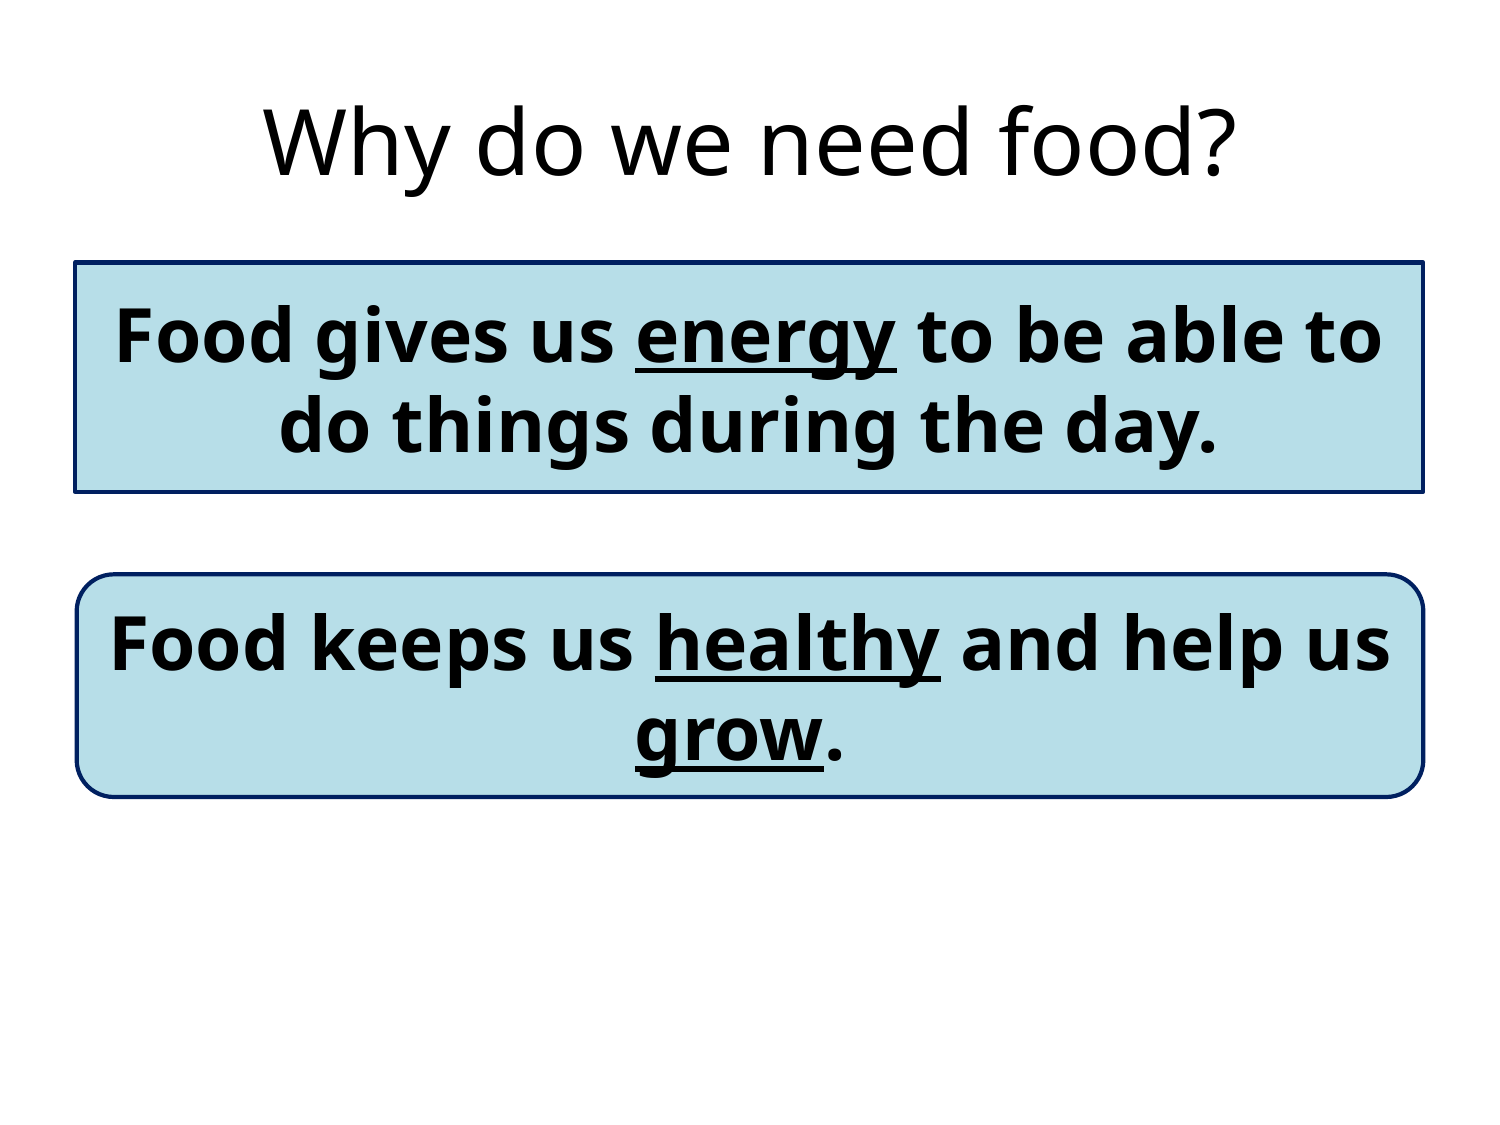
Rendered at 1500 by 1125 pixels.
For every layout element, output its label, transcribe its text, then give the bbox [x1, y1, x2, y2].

title Why do we need food? [75, 45, 1426, 233]
text_box Food keeps us healthy and help us grow. [76, 574, 1424, 798]
list Food gives us energy to be able to do things during the day. [75, 262, 1424, 492]
